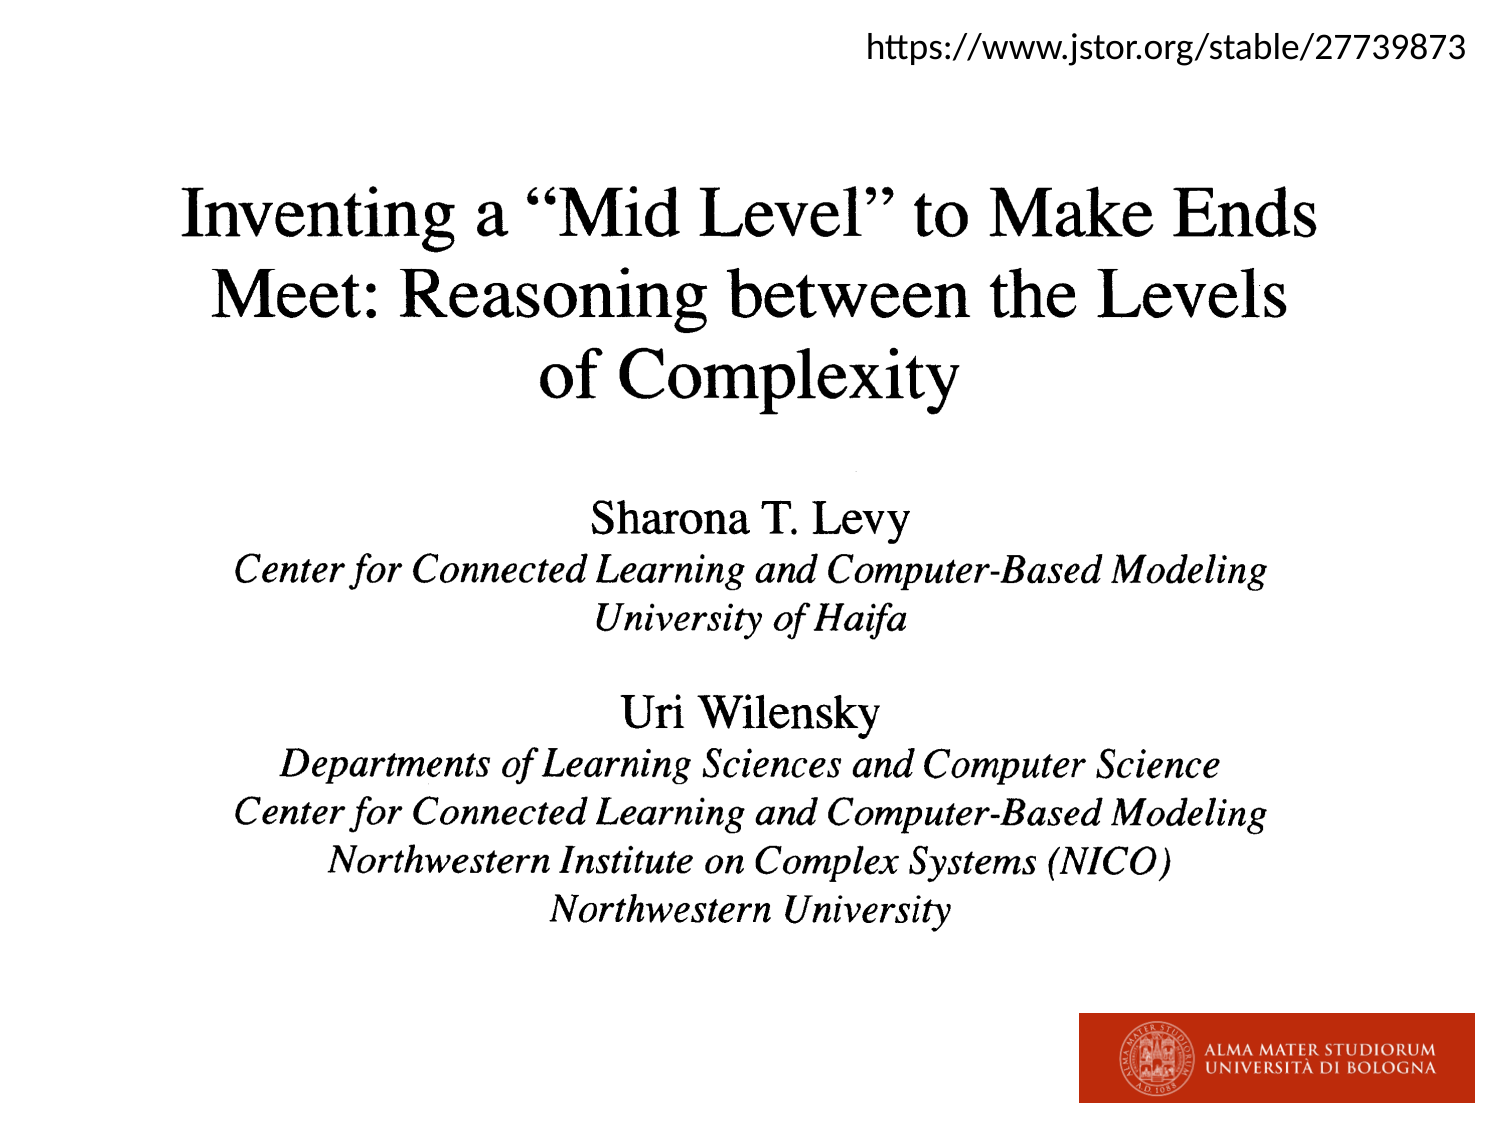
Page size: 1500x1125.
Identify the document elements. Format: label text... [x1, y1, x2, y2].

text_box https://www.jstor.org/stable/27739873 [850, 14, 1498, 76]
picture [118, 112, 1394, 976]
